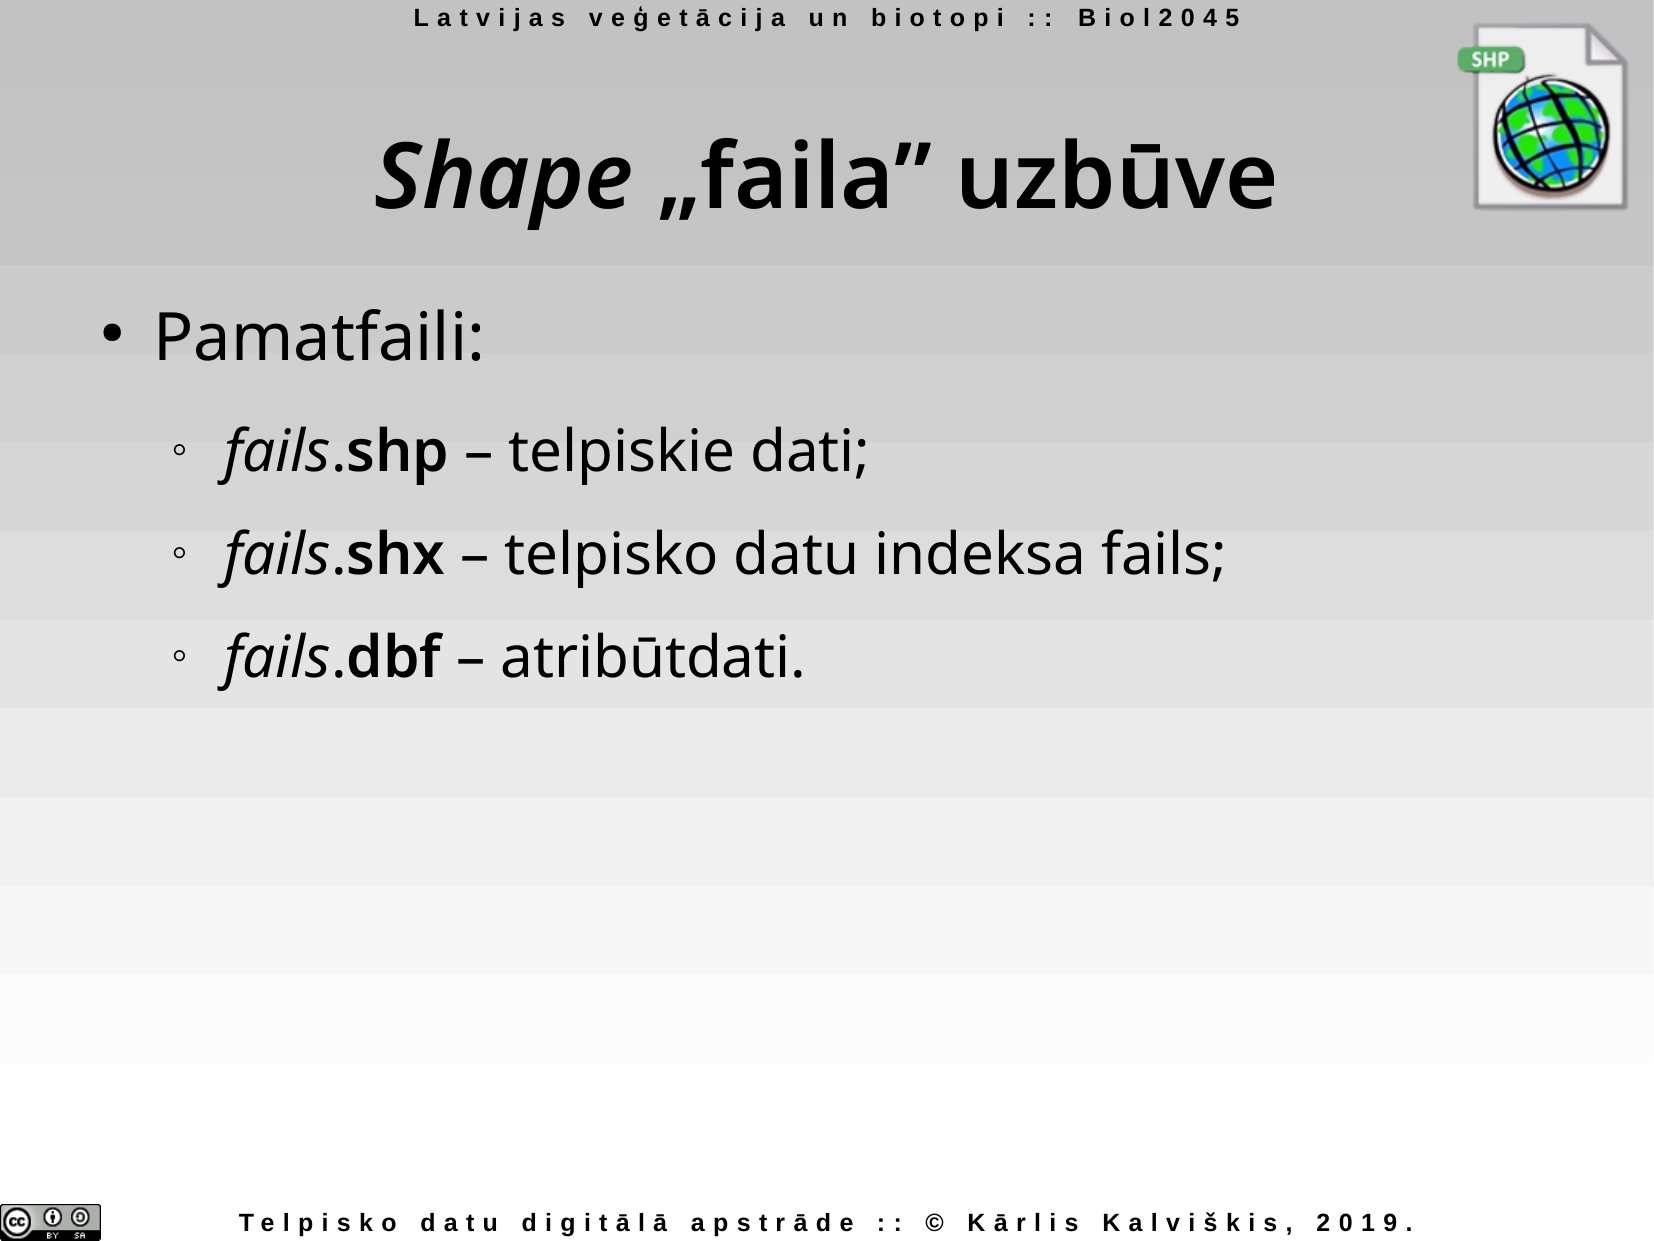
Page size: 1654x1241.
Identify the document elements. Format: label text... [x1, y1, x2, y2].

list Pamatfaili: fails.shp – telpiskie dati; fails.shx – telpisko datu indeksa fails; fails.dbf – atribūtdati. [82, 289, 1571, 1098]
picture [0, 0, 1654, 1241]
title Shape „faila” uzbūve [29, 56, 1625, 289]
